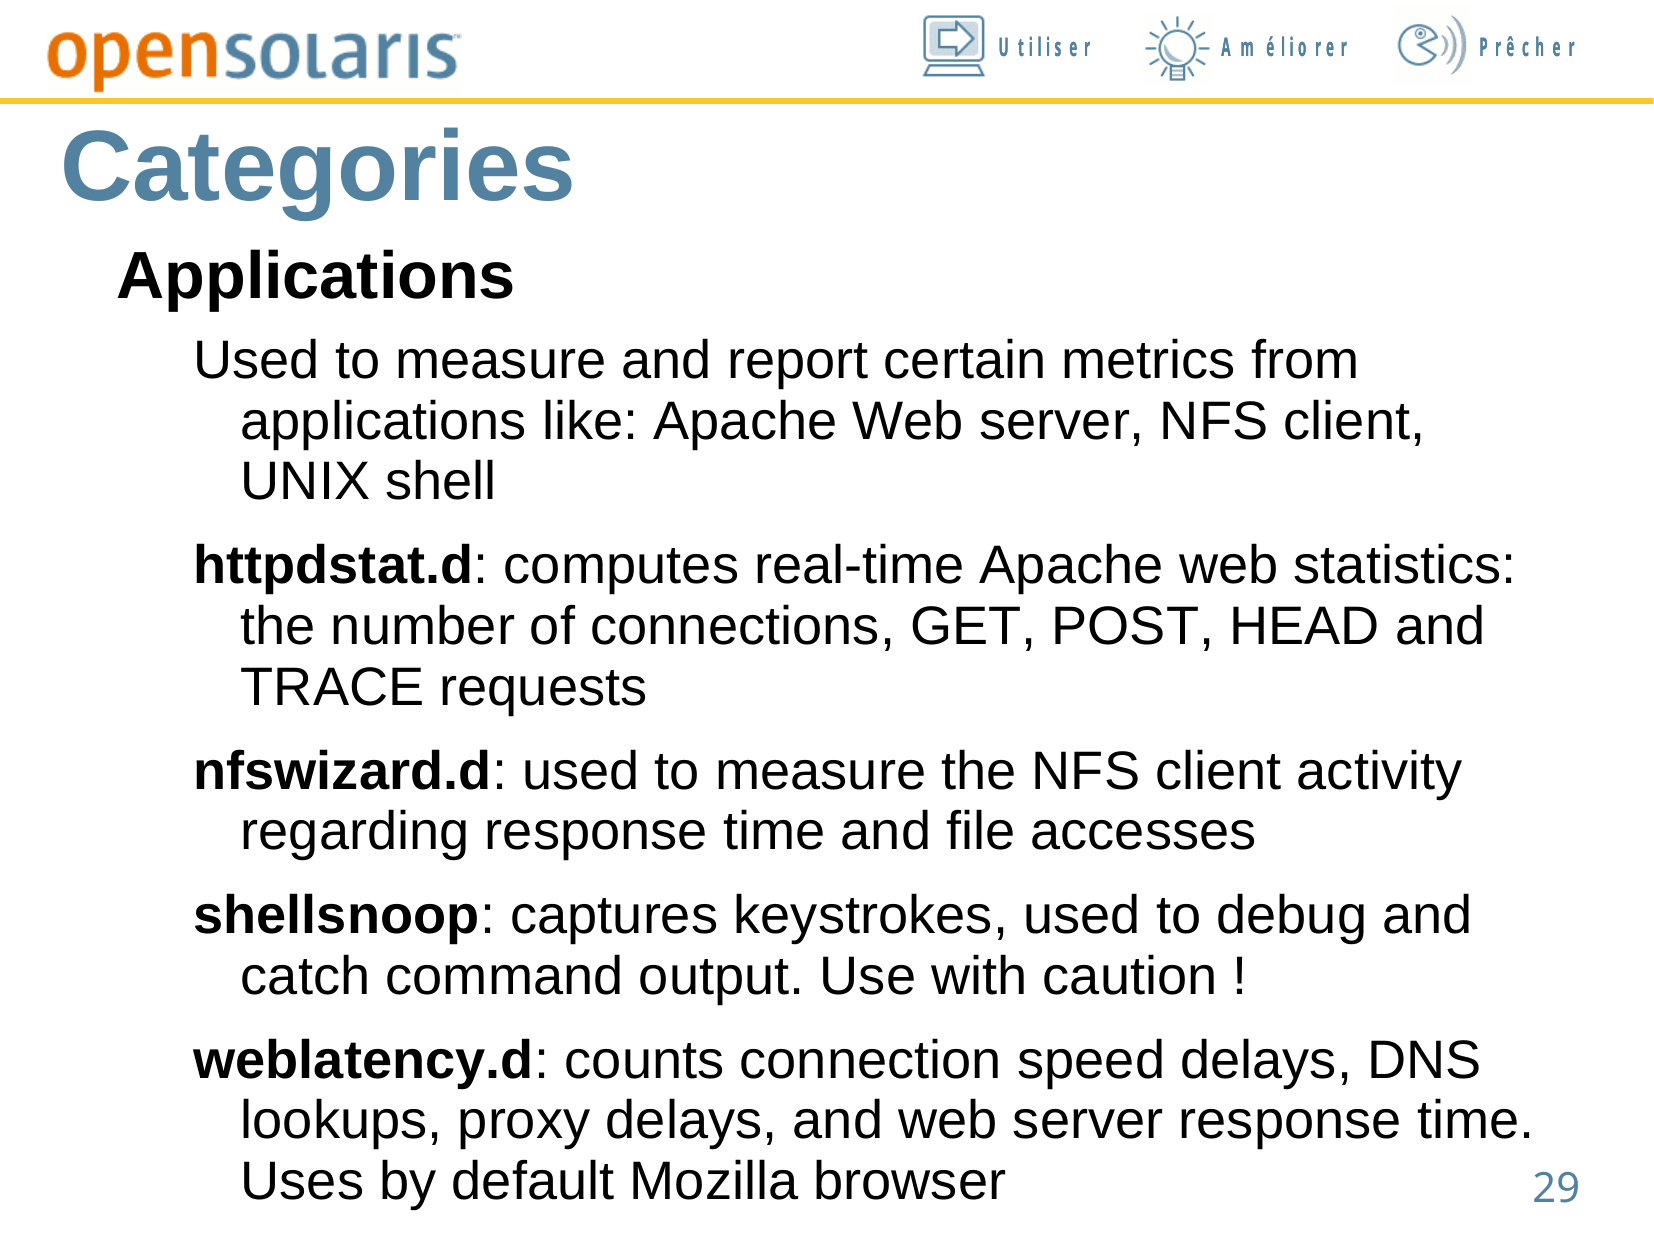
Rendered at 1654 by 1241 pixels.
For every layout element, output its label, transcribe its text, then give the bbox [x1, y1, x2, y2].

picture [46, 31, 462, 94]
list Applications Used to measure and report certain metrics from applications like: Apache Web server, NFS client, UNIX shell httpdstat.d: computes real-time Apache web statistics: the number of connections, GET, POST, HEAD and TRACE requests nfswizard.d: used to measure the NFS client activity regarding response time and file accesses shellsnoop: captures keystrokes, used to debug and catch command output. Use with caution ! weblatency.d: counts connection speed delays, DNS lookups, proxy delays, and web server response time. Uses by default Mozilla browser [98, 237, 1556, 1218]
title Categories [60, 109, 1534, 222]
